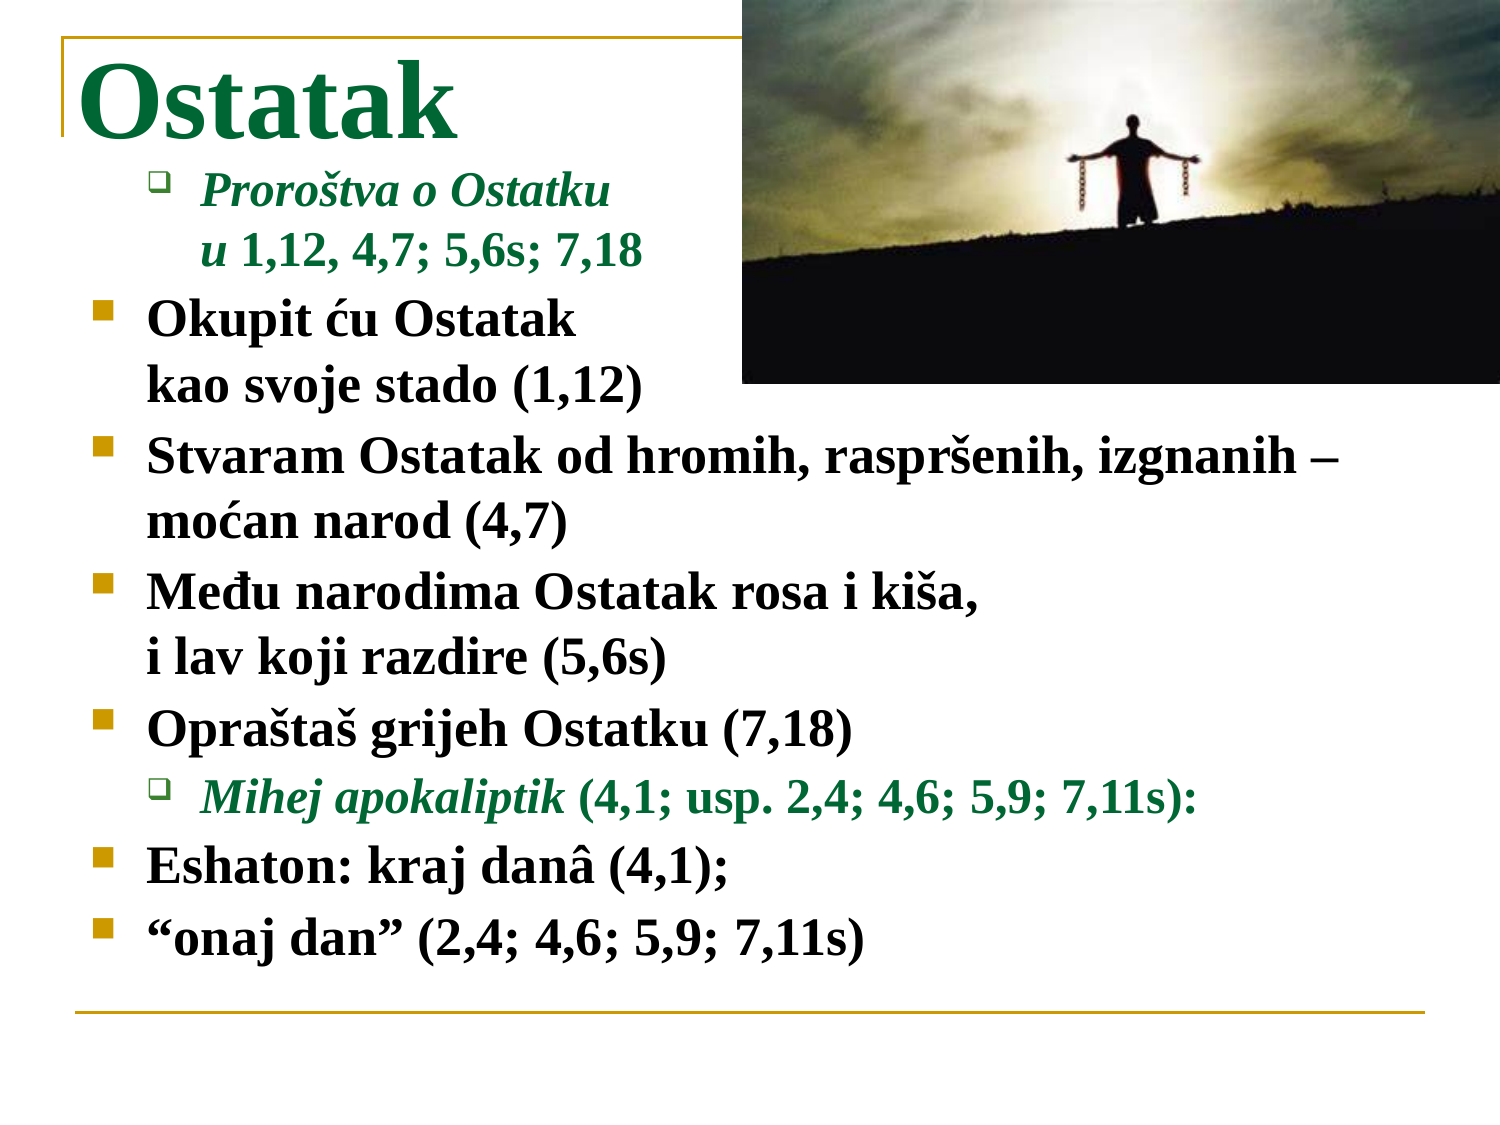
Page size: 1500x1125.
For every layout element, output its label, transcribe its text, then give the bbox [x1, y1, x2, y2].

title Ostatak [61, 19, 742, 206]
list Proroštva o Ostatku u 1,12, 4,7; 5,6s; 7,18 Okupit ću Ostatak kao svoje stado (1,12) Stvaram Ostatak od hromih, raspršenih, izgnanih – moćan narod (4,7) Među narodima Ostatak rosa i kiša, i lav koji razdire (5,6s) Opraštaš grijeh Ostatku (7,18) Mihej apokaliptik (4,1; usp. 2,4; 4,6; 5,9; 7,11s): Eshaton: kraj danâ (4,1); “onaj dan” (2,4; 4,6; 5,9; 7,11s) [75, 148, 1483, 1006]
picture [742, 0, 1500, 384]
